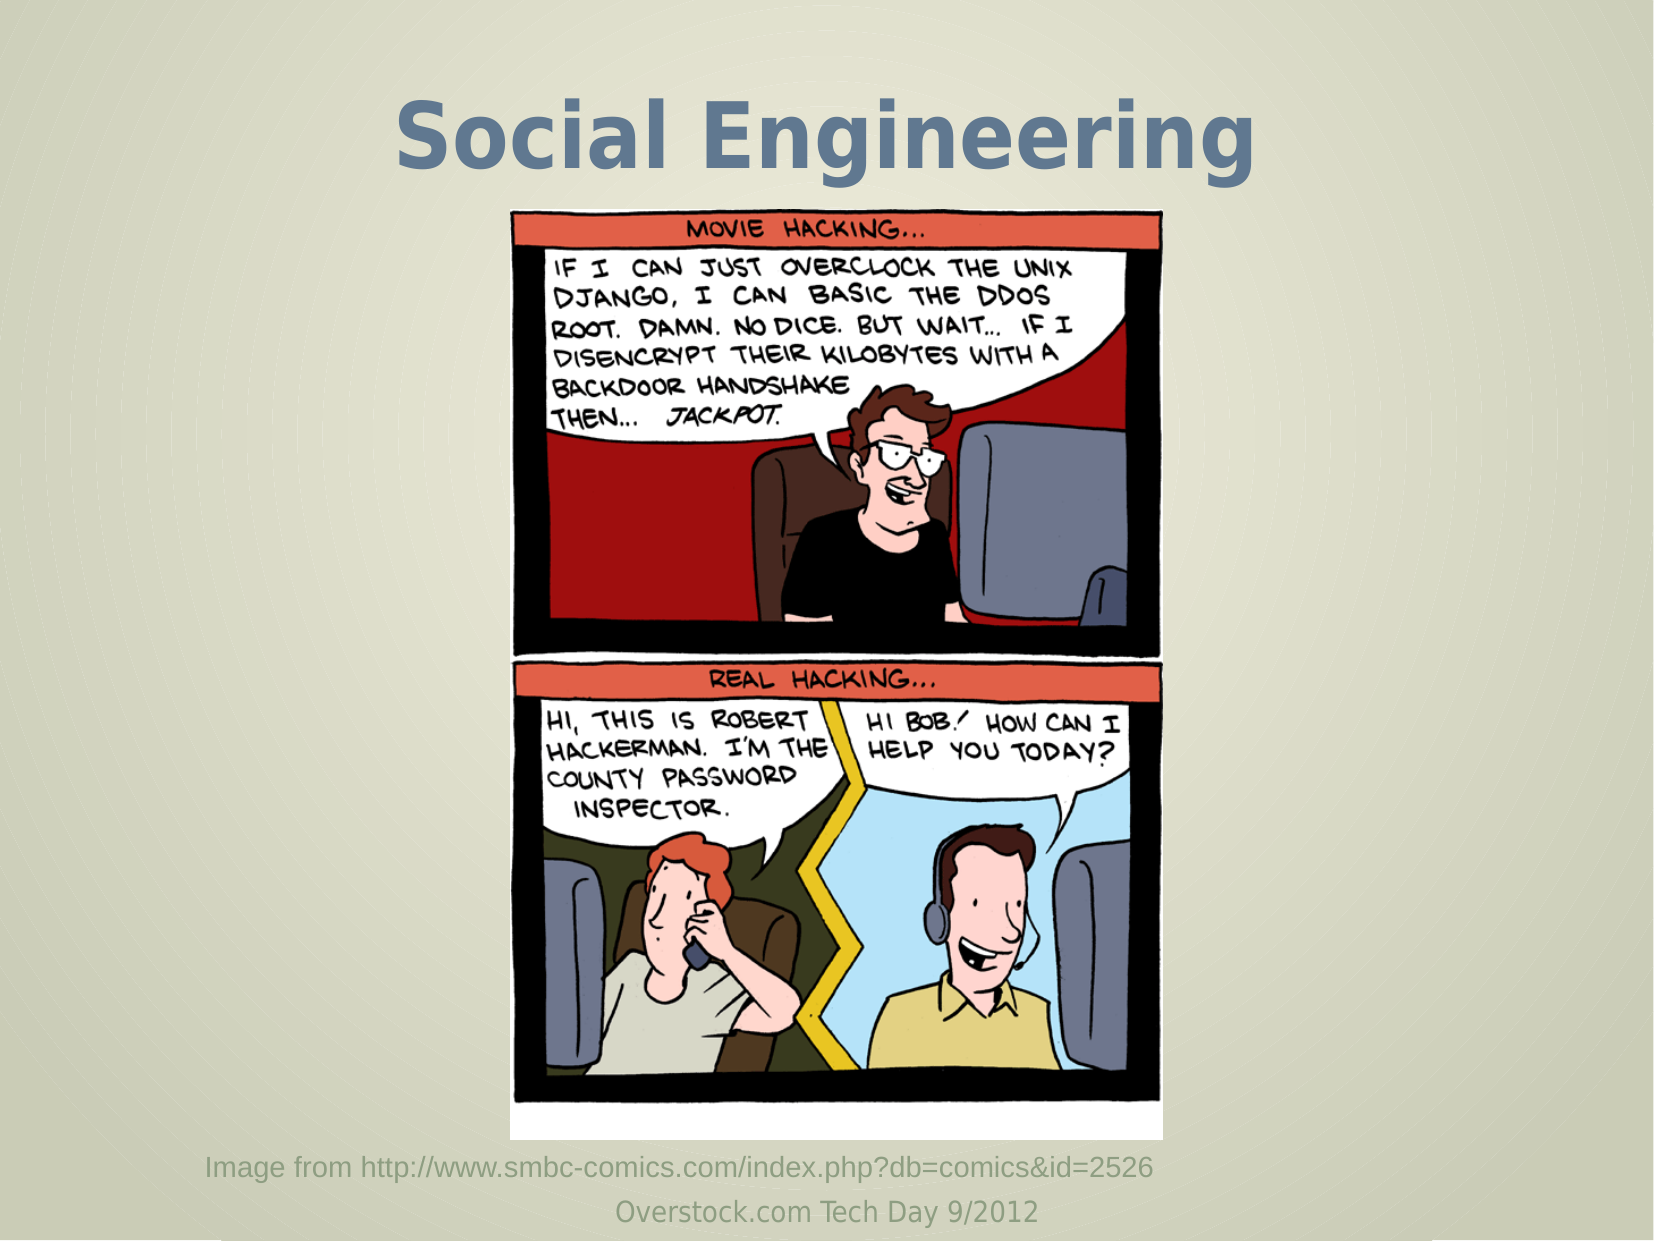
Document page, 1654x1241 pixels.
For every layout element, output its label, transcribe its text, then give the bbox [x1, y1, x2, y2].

title Social Engineering [82, 49, 1571, 226]
picture [510, 209, 1163, 1141]
text_box Image from http://www.smbc-comics.com/index.php?db=comics&id=2526 [82, 1143, 1171, 1201]
